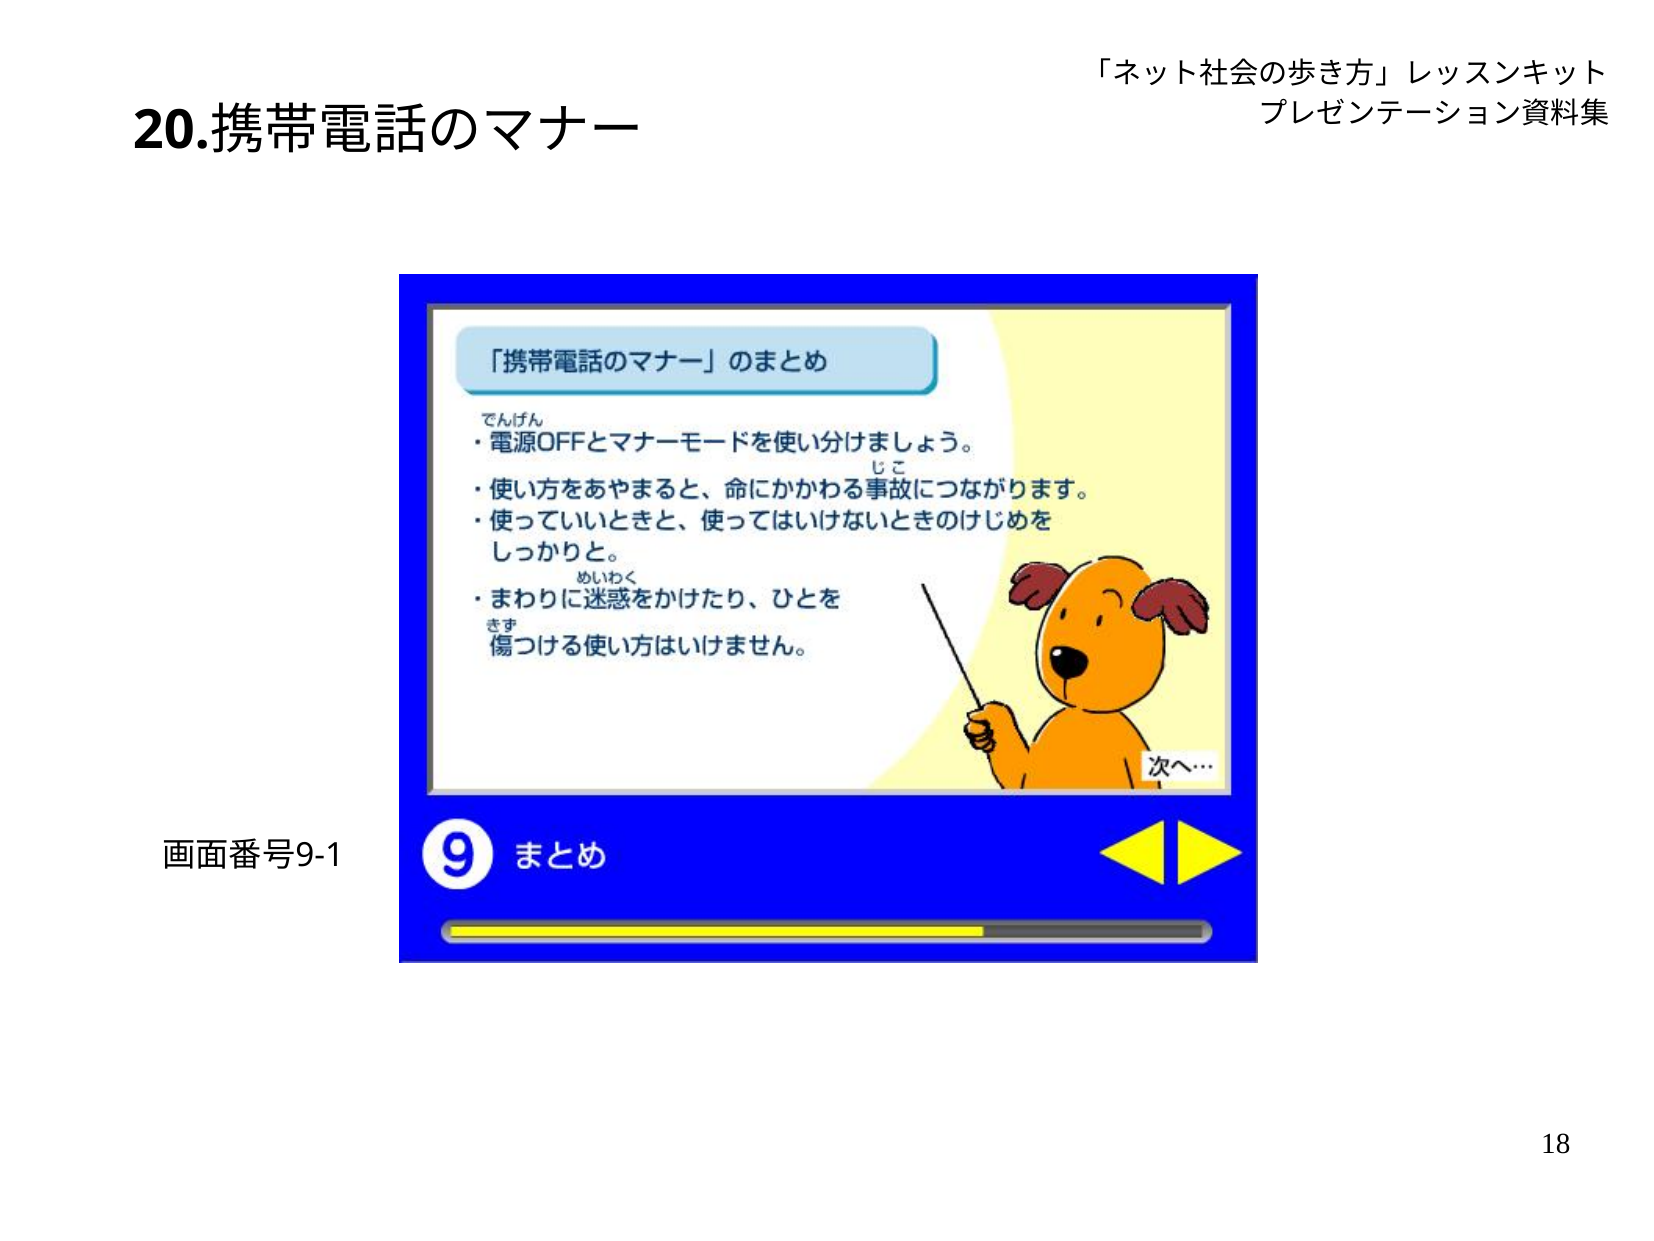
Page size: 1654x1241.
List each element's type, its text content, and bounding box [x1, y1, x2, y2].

text_box 20.携帯電話のマナー [118, 88, 975, 169]
picture [399, 274, 1258, 963]
text_box 画面番号9-1 [147, 826, 384, 882]
text_box 「ネット社会の歩き方」レッスンキット プレゼンテーション資料集 [1062, 44, 1625, 139]
